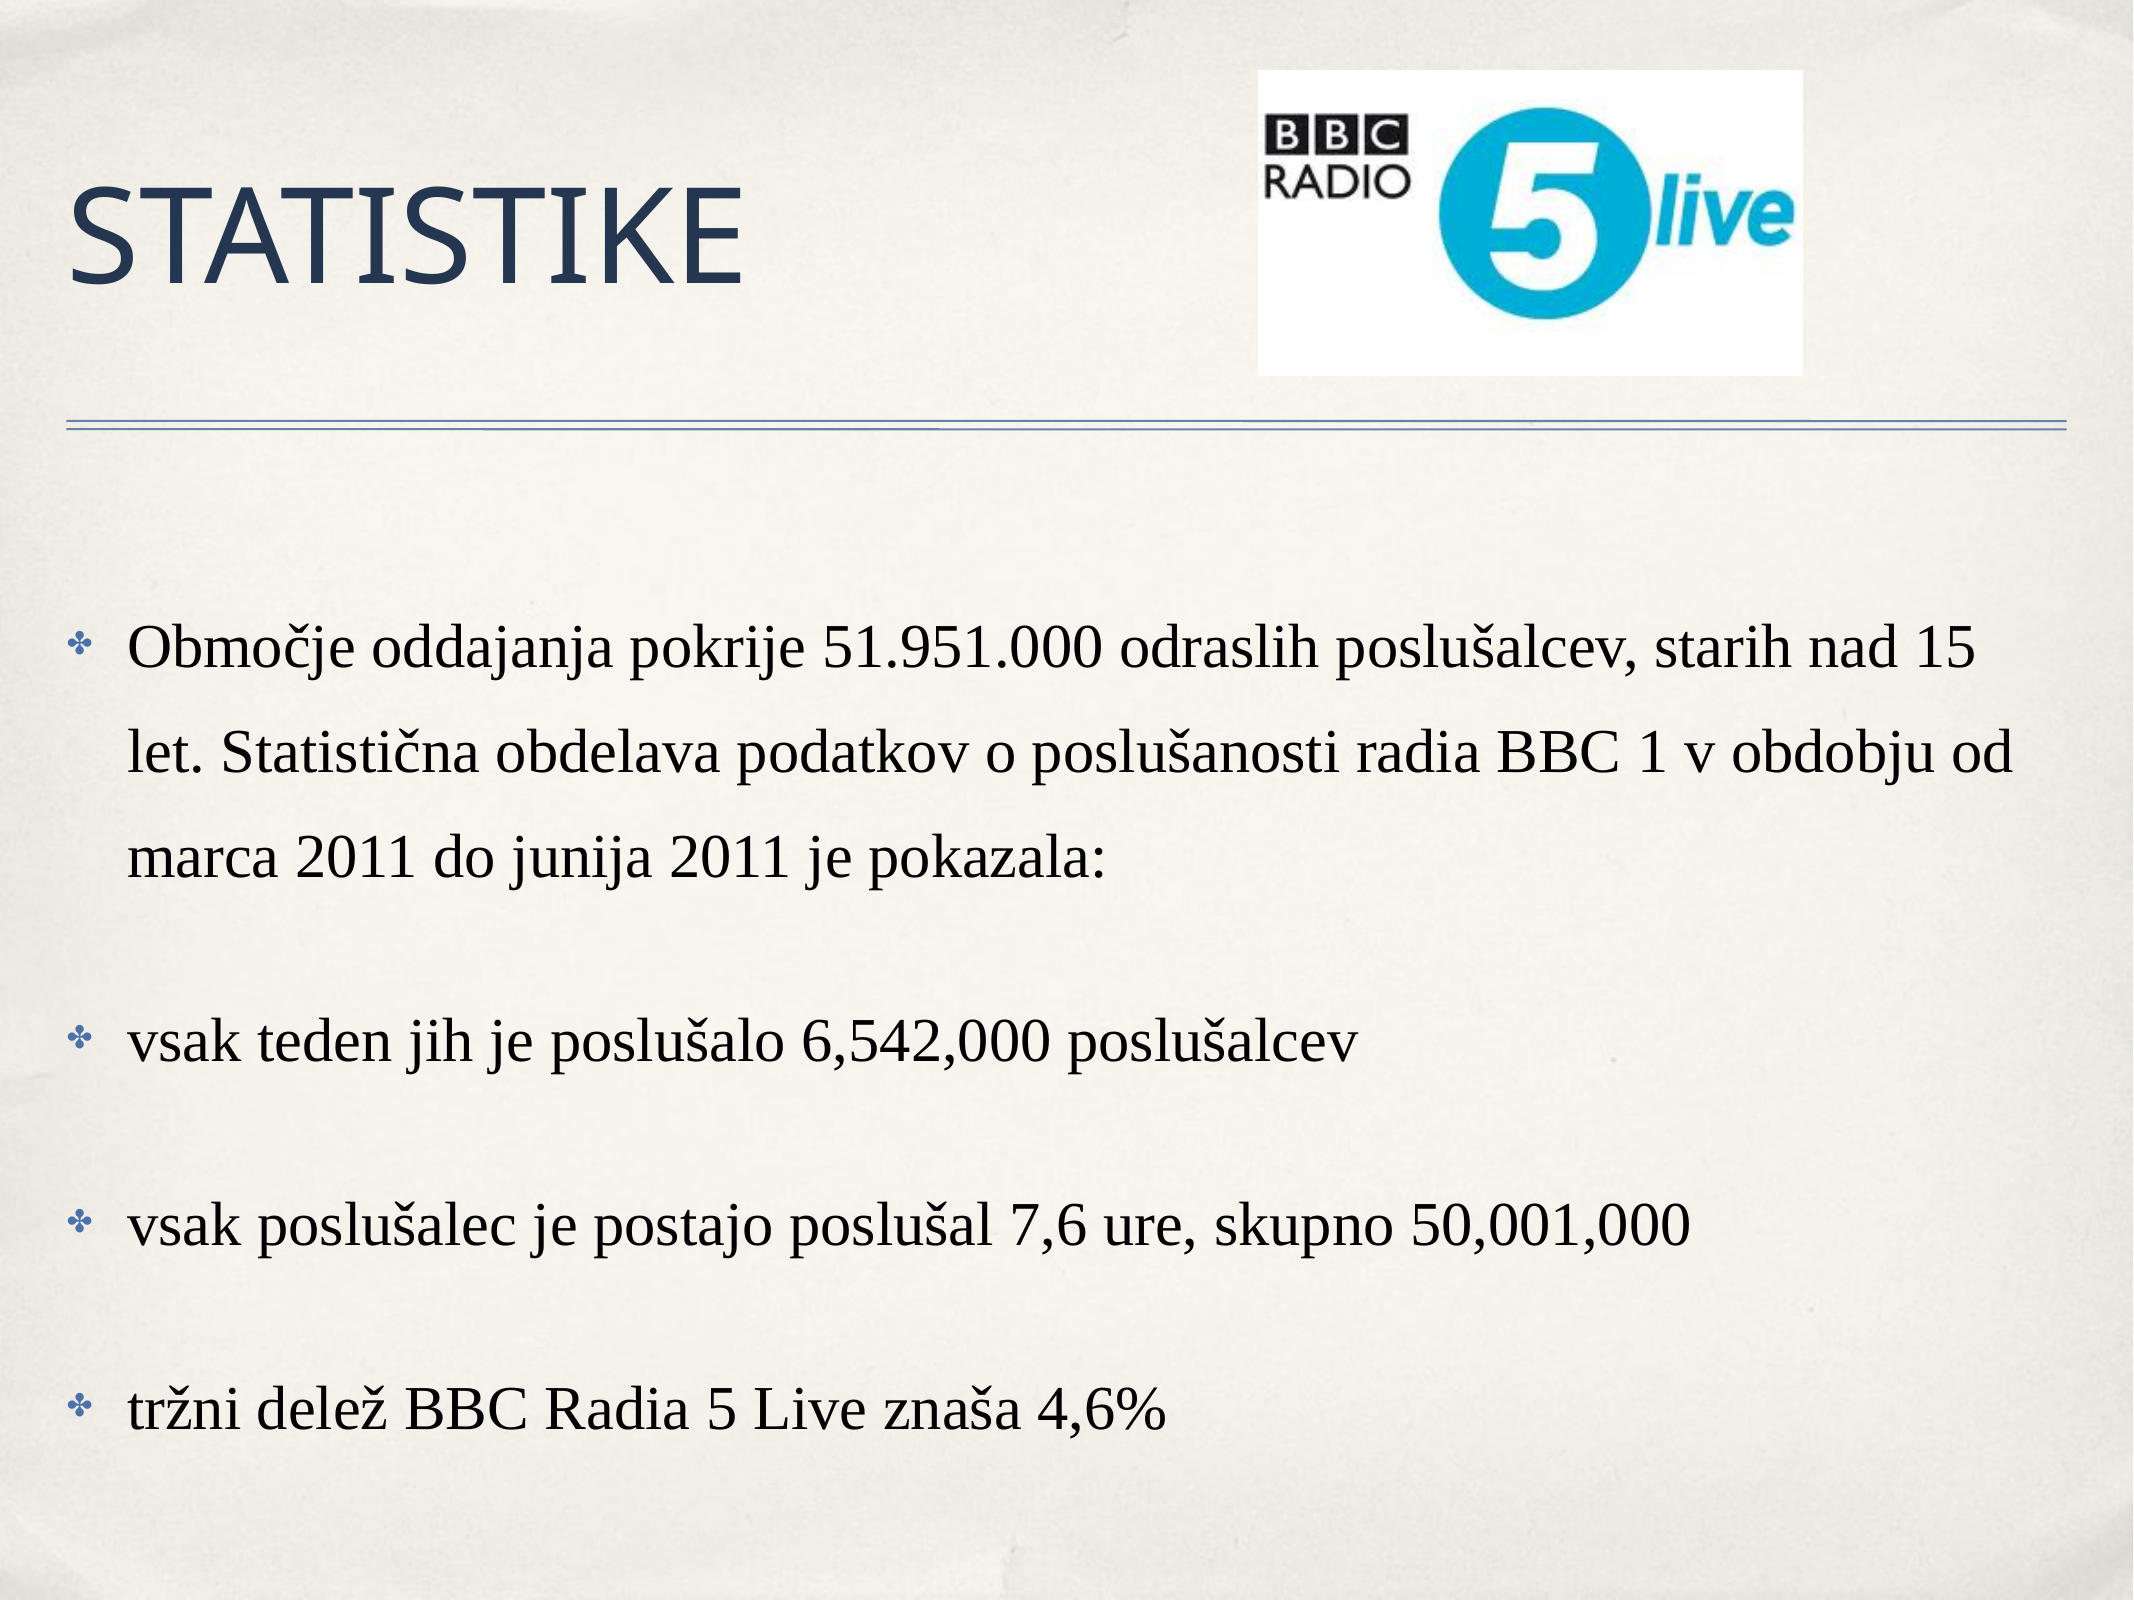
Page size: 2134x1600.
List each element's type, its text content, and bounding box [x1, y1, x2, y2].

title STATISTIKE [58, 32, 2075, 448]
list Območje oddajanja pokrije 51.951.000 odraslih poslušalcev, starih nad 15 let. Statistična obdelava podatkov o poslušanosti radia BBC 1 v obdobju od marca 2011 do junija 2011 je pokazala: vsak teden jih je poslušalo 6,542,000 poslušalcev vsak poslušalec je postajo poslušal 7,6 ure, skupno 50,001,000 tržni delež BBC Radia 5 Live znaša 4,6% [58, 448, 2075, 1568]
picture [0, 0, 2134, 1600]
